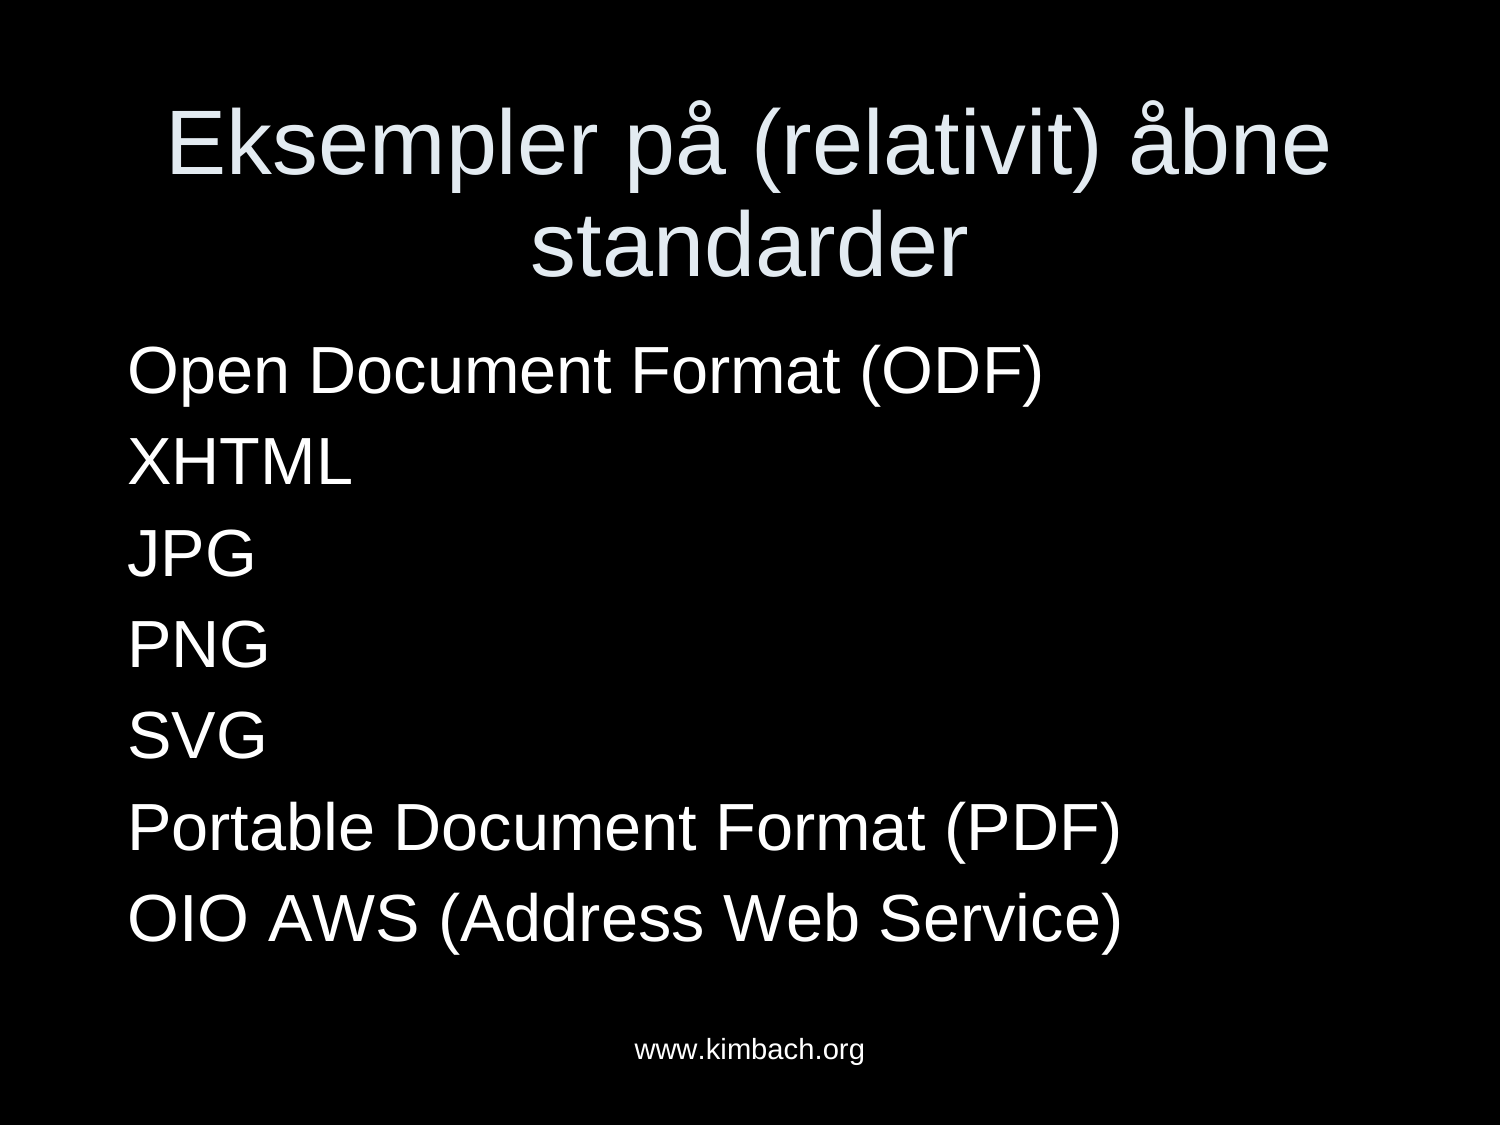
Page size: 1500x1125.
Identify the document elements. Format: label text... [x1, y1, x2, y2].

list Open Document Format (ODF) XHTML JPG PNG SVG Portable Document Format (PDF) OIO AWS (Address Web Service) [112, 324, 1388, 1001]
title Eksempler på (relativit) åbne standarder [112, 76, 1388, 312]
